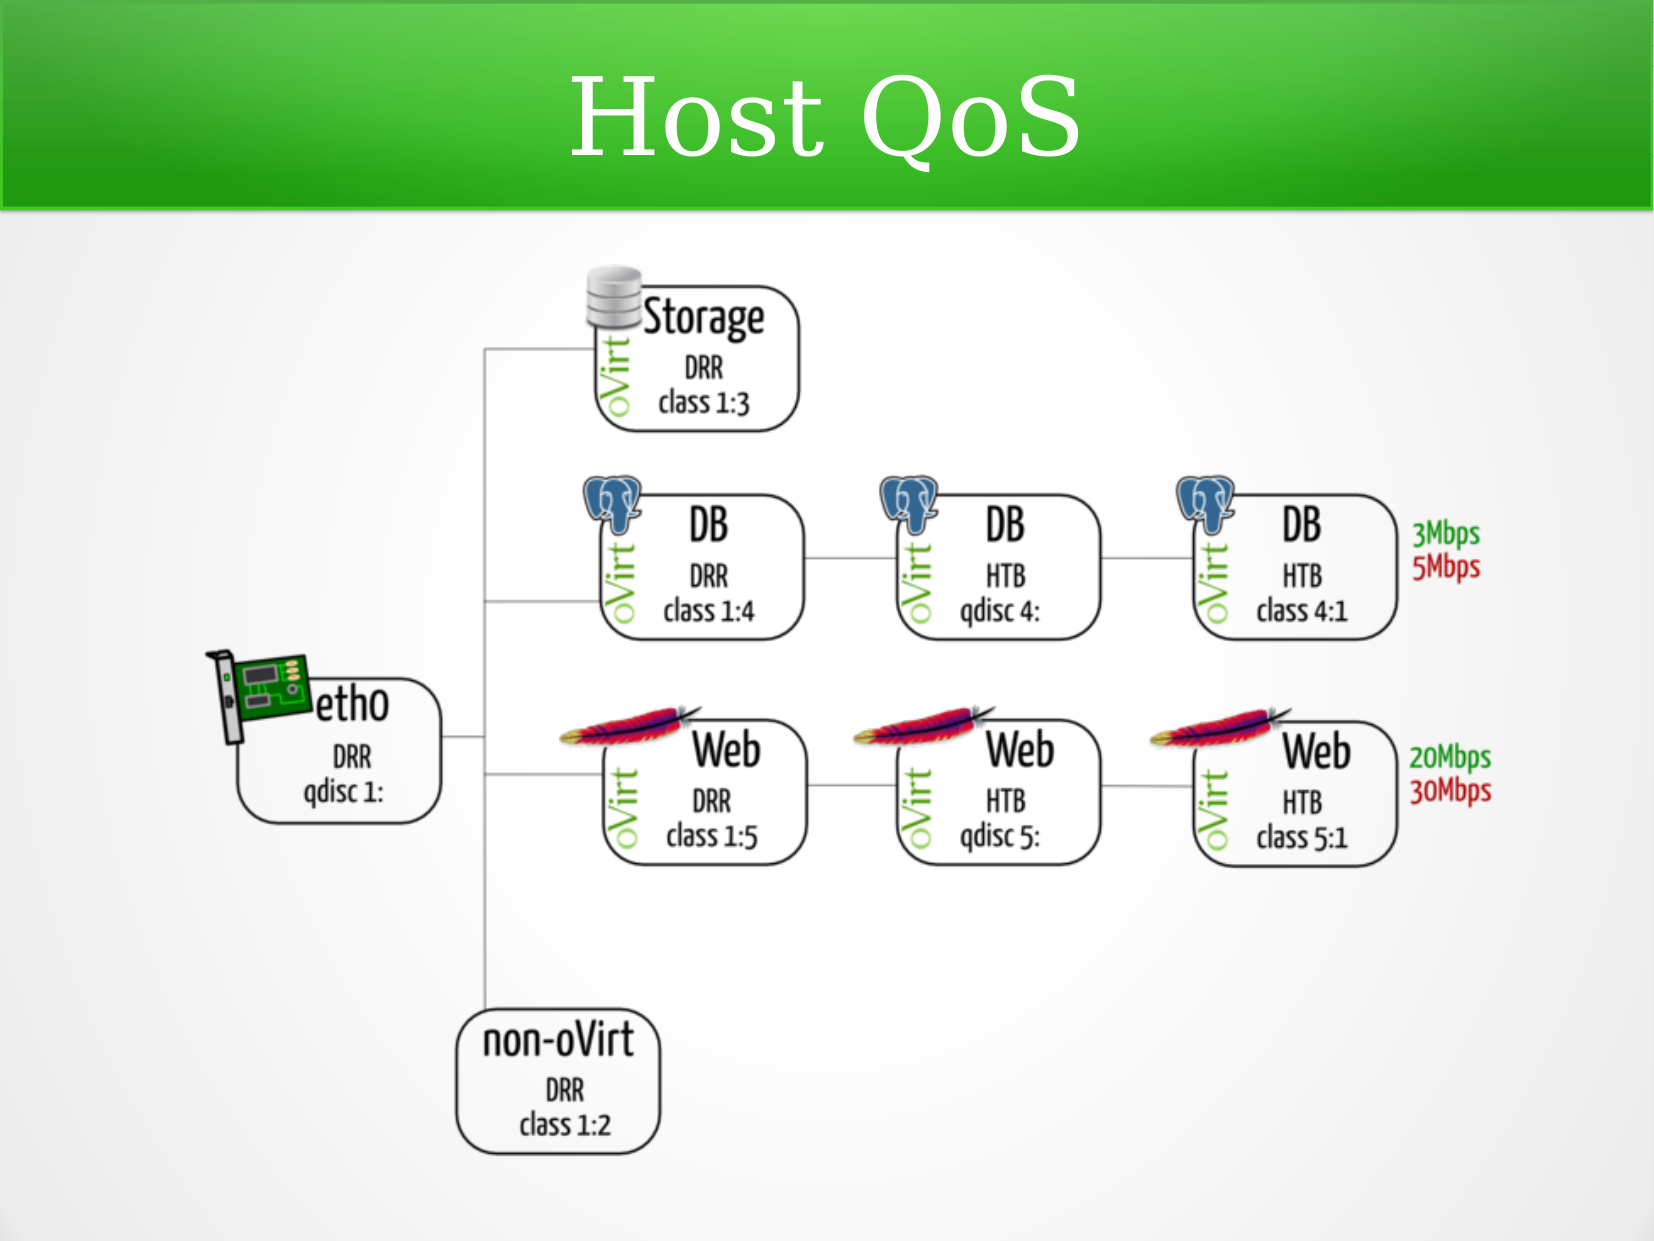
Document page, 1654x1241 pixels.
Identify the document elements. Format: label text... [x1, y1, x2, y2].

title Host QoS [82, 47, 1571, 189]
picture [148, 224, 1503, 1241]
